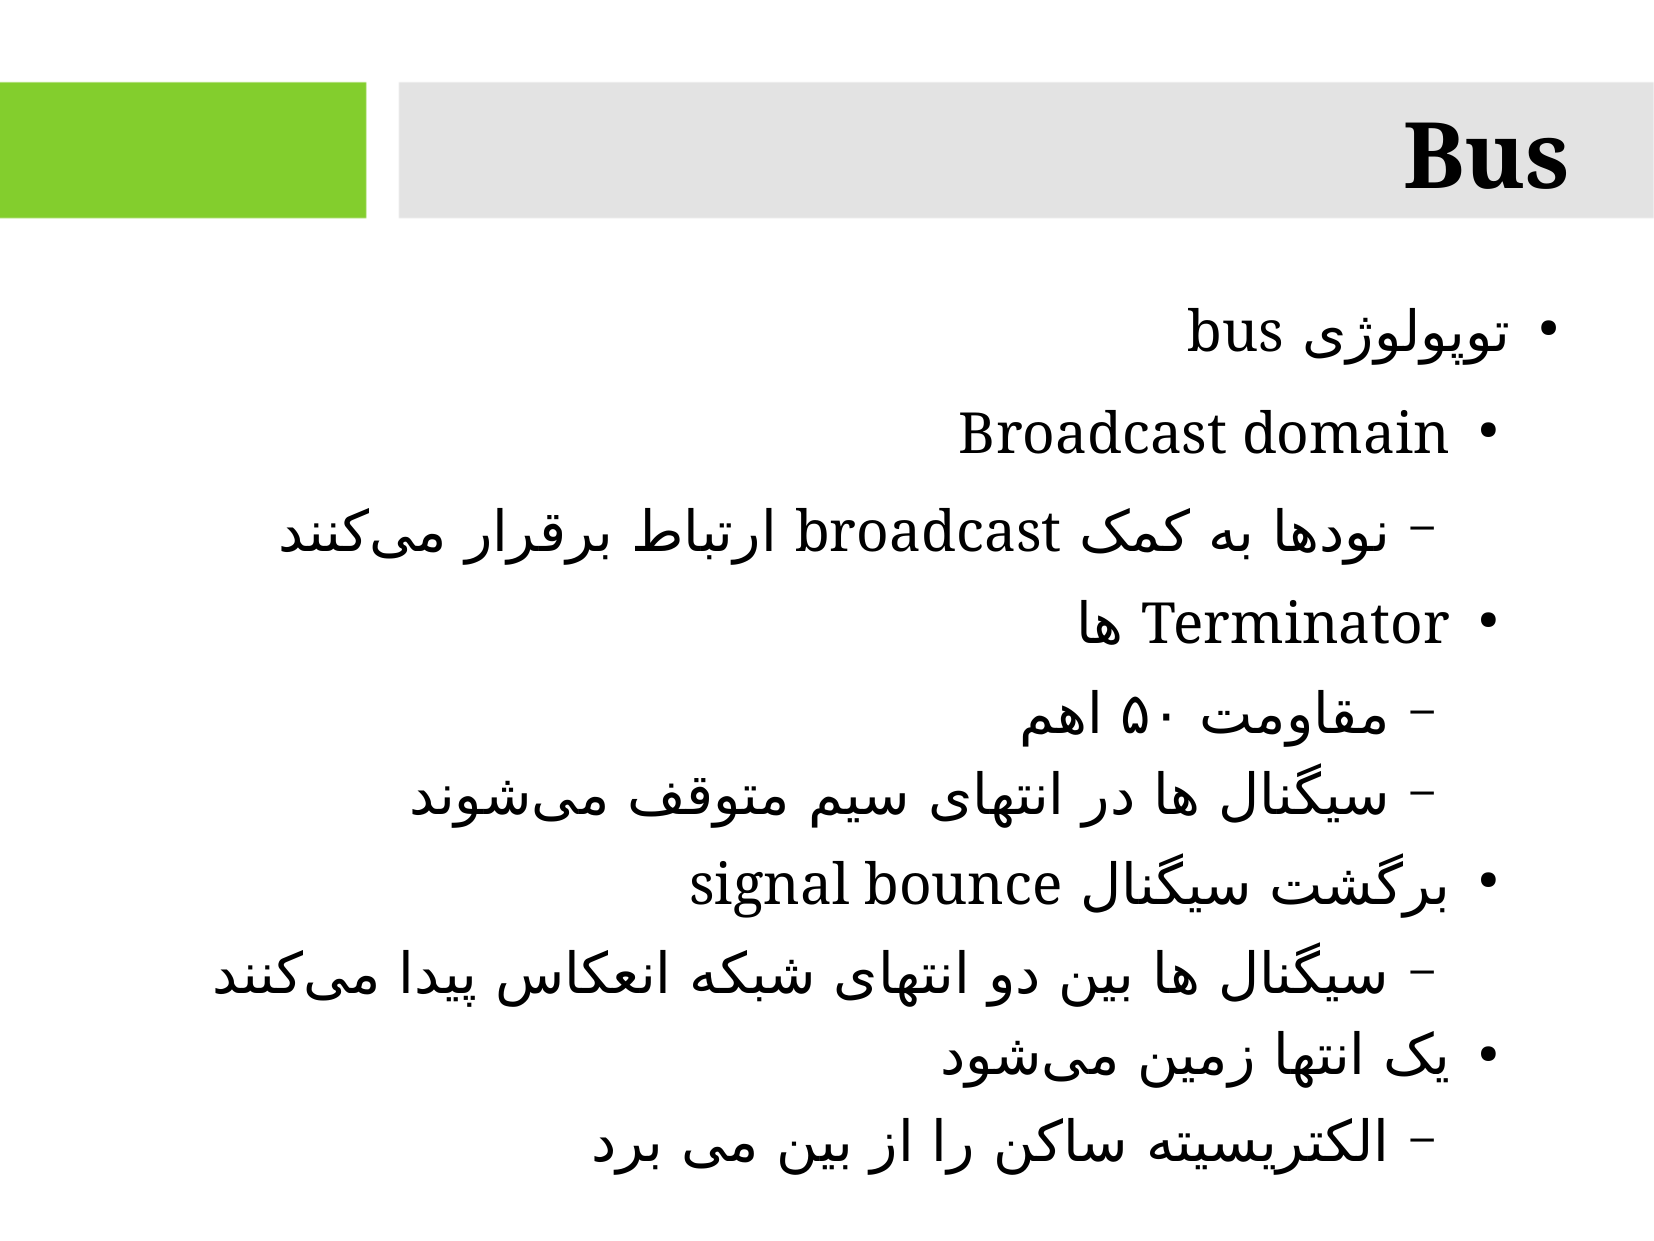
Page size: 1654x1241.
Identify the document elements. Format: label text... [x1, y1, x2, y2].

picture [0, 0, 1654, 1241]
title Bus [82, 49, 1571, 257]
list توپولوژی bus Broadcast domain نودها به کمک broadcast ارتباط برقرار می‌کنند Terminator ها مقاومت ۵۰ اهم سیگنال ها در انتهای سیم متوقف می‌شوند برگشت سیگنال signal bounce سیگنال ها بین دو انتهای شبکه انعکاس پیدا می‌کنند یک انتها زمین می‌شود الکتریسیته ساکن را از بین می برد [82, 290, 1571, 1182]
